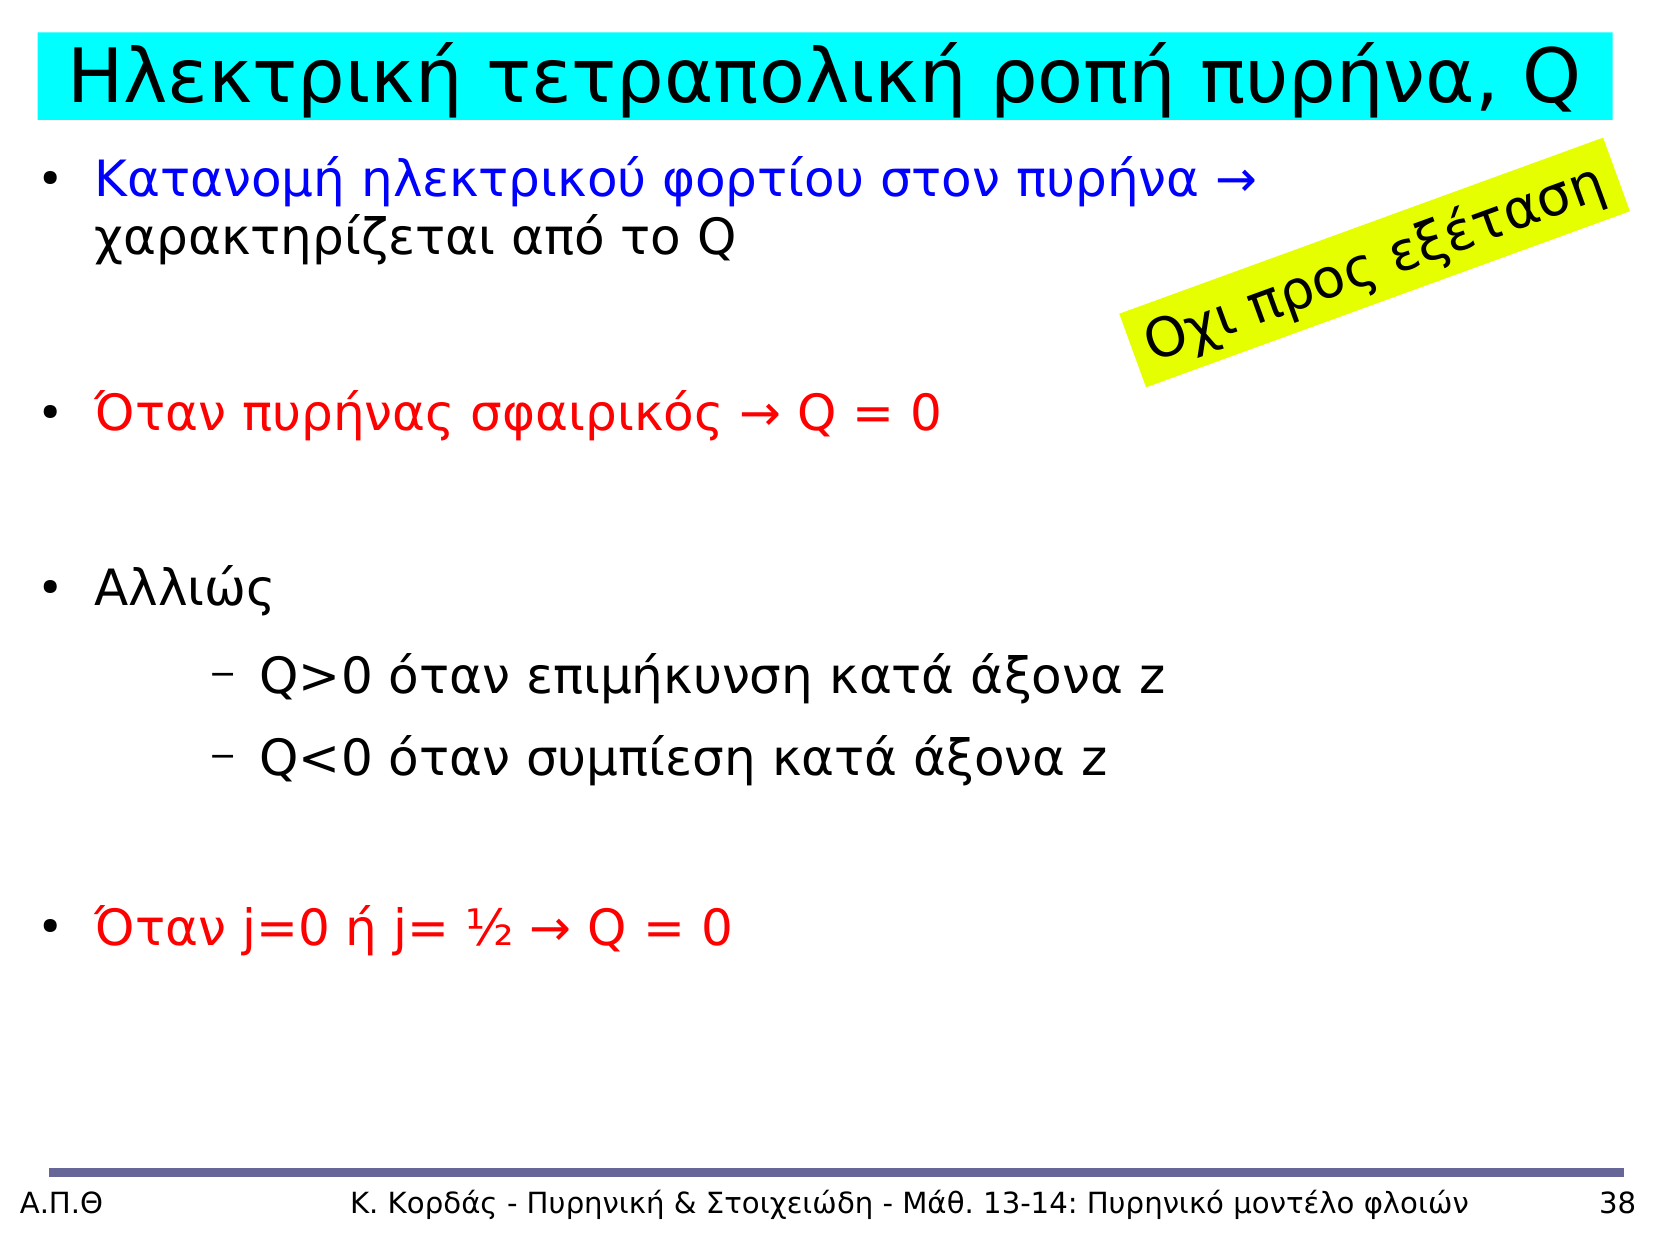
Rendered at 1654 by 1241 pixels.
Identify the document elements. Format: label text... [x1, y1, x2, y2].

text_box Οχι προς εξέταση [1119, 137, 1630, 388]
title Ηλεκτρική τετραπολική ροπή πυρήνα, Q [37, 32, 1613, 120]
list Κατανομή ηλεκτρικού φορτίου στον πυρήνα → χαρακτηρίζεται από το Q Όταν πυρήνας σφαιρικός → Q = 0 Αλλιώς Q>0 όταν επιμήκυνση κατά άξονα z Q<0 όταν συμπίεση κατά άξονα z Όταν j=0 ή j= ½ → Q = 0 [23, 150, 1554, 1112]
